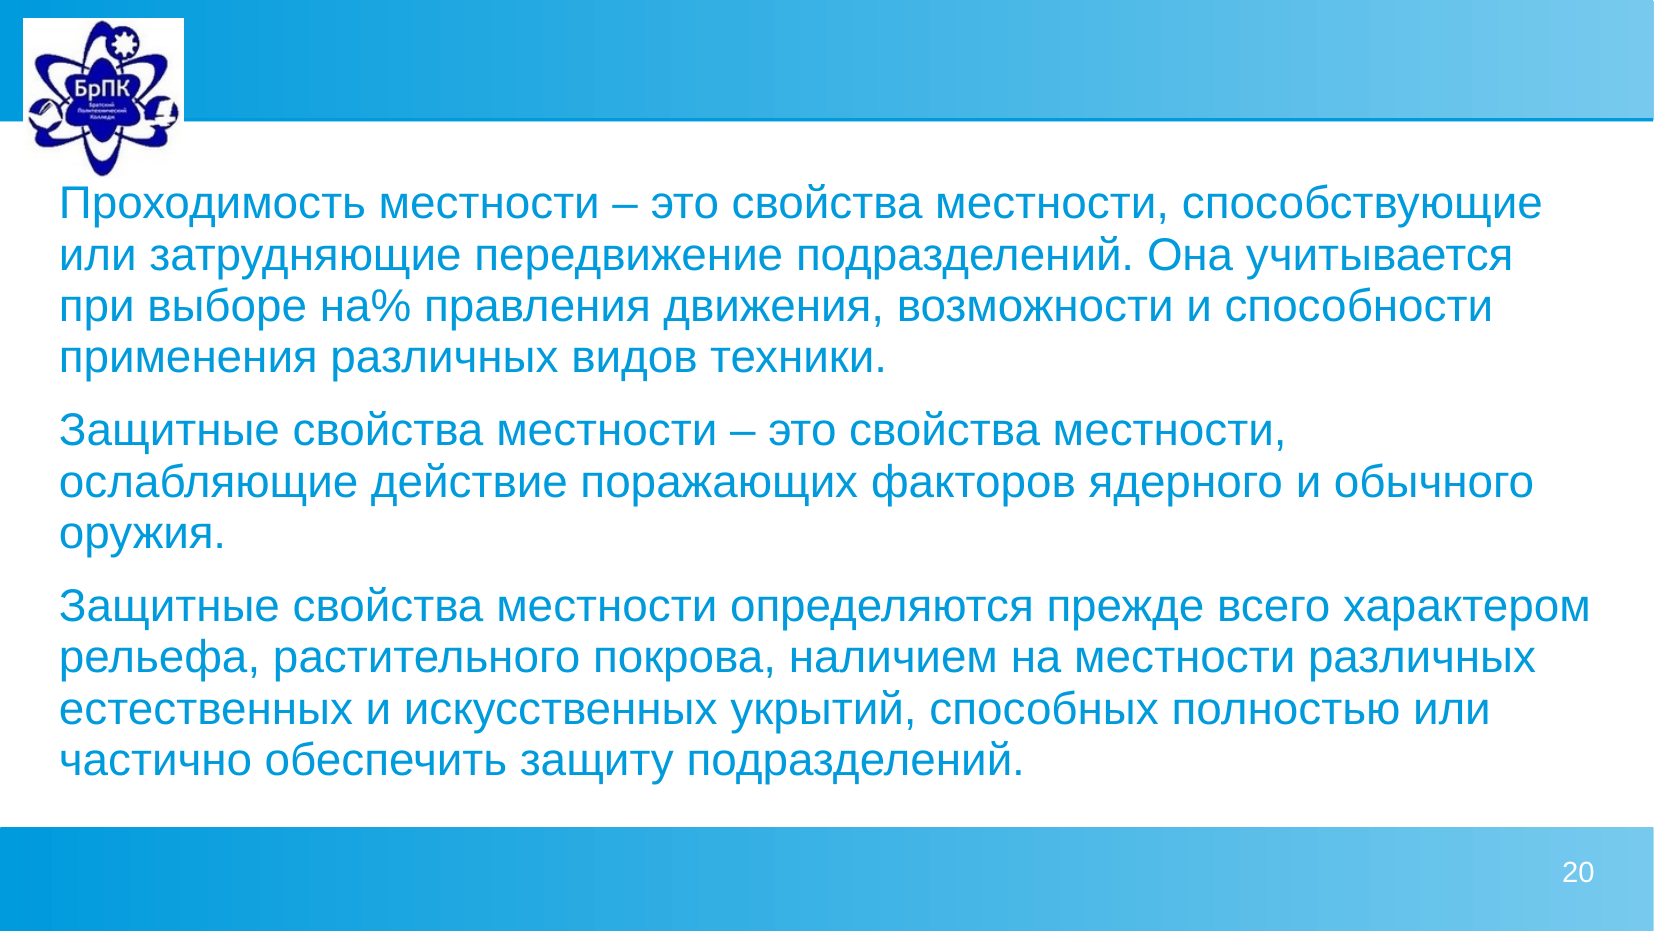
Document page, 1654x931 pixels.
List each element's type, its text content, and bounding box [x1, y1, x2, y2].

list Проходимость местности – это свойства местности, способствующие или затрудняющие передвижение подразделений. Она учитывается при выборе на% правления движения, возможности и способности применения различных видов техники. Защитные свойства местности – это свойства местности, ослабляющие действие поражающих факторов ядерного и обычного оружия. Защитные свойства местности определяются прежде всего характером рельефа, растительного покрова, наличием на местности различных естественных и искусственных укрытий, способных полностью или частично обеспечить защиту подразделений. [59, 177, 1595, 768]
picture [23, 19, 184, 179]
